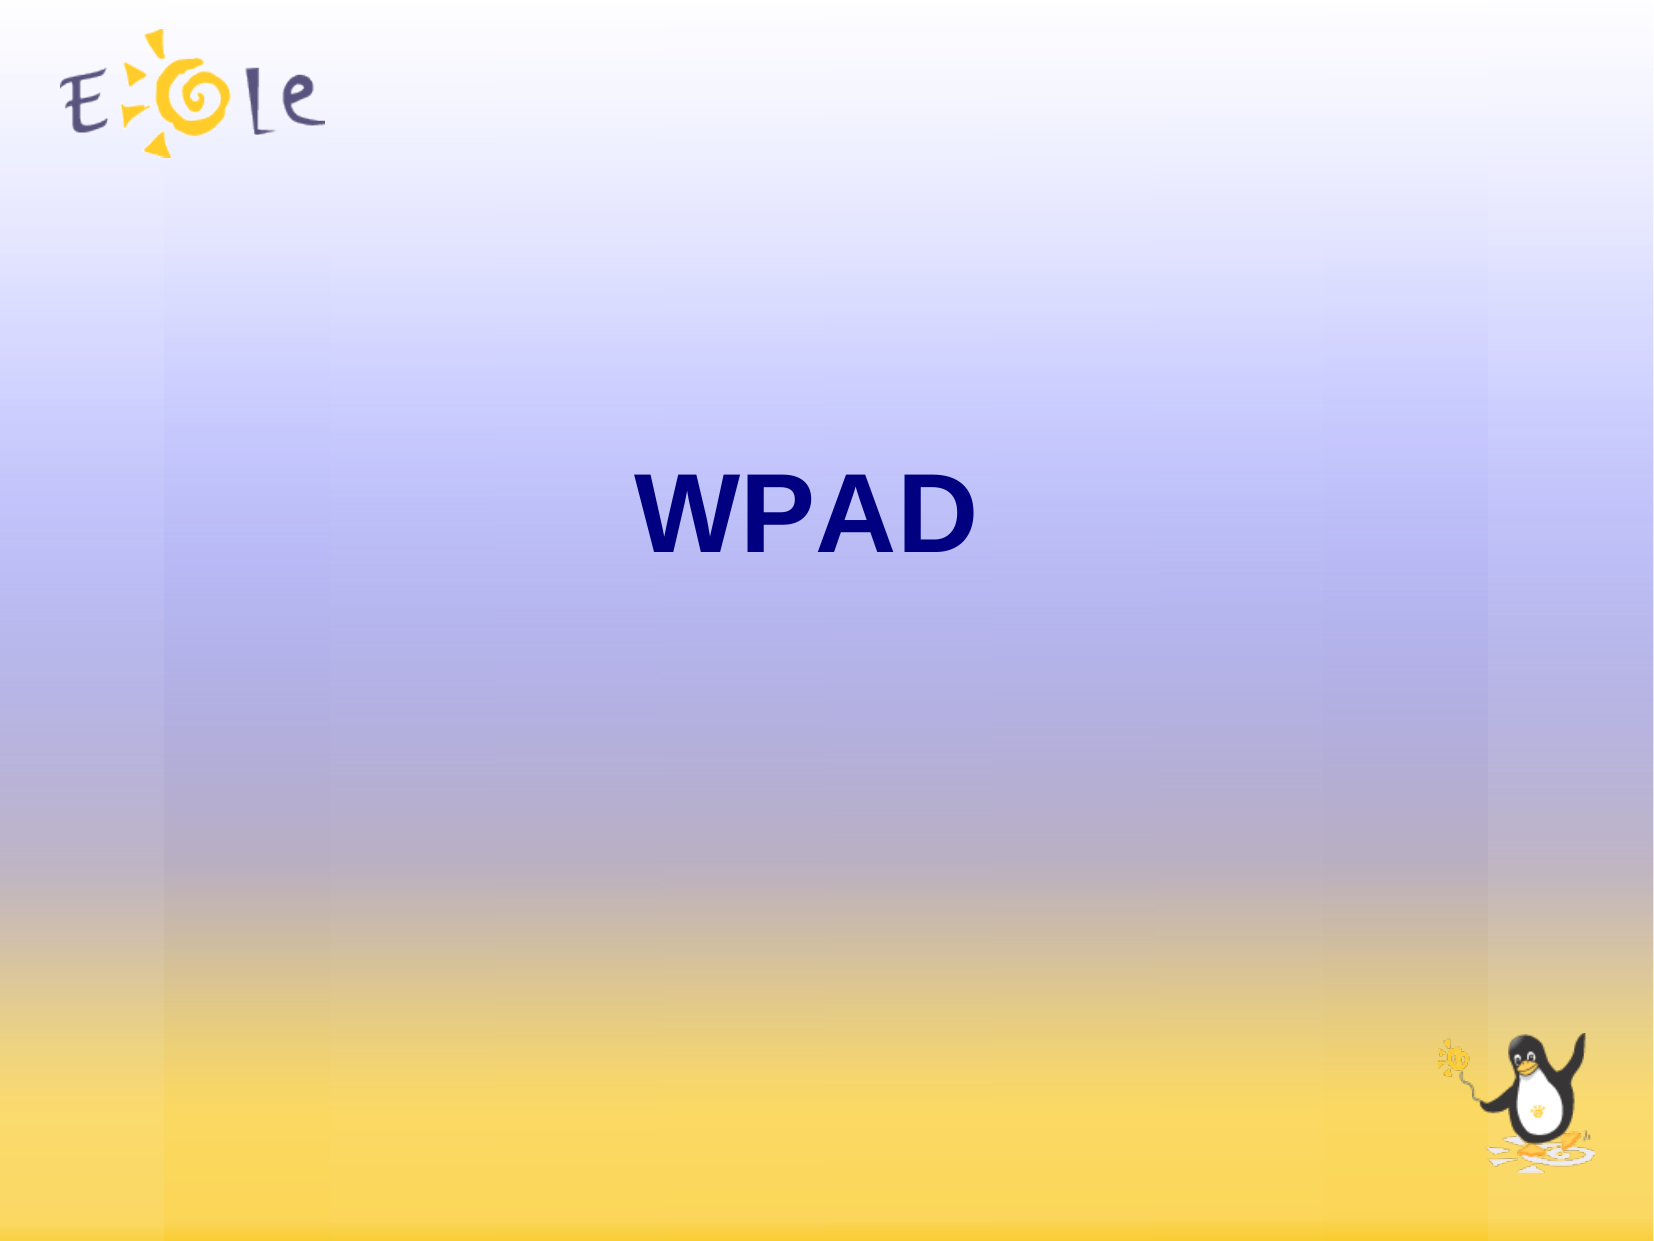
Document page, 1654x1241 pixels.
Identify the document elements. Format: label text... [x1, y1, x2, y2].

text_box WPAD [620, 442, 1034, 736]
picture [0, 0, 1654, 1241]
